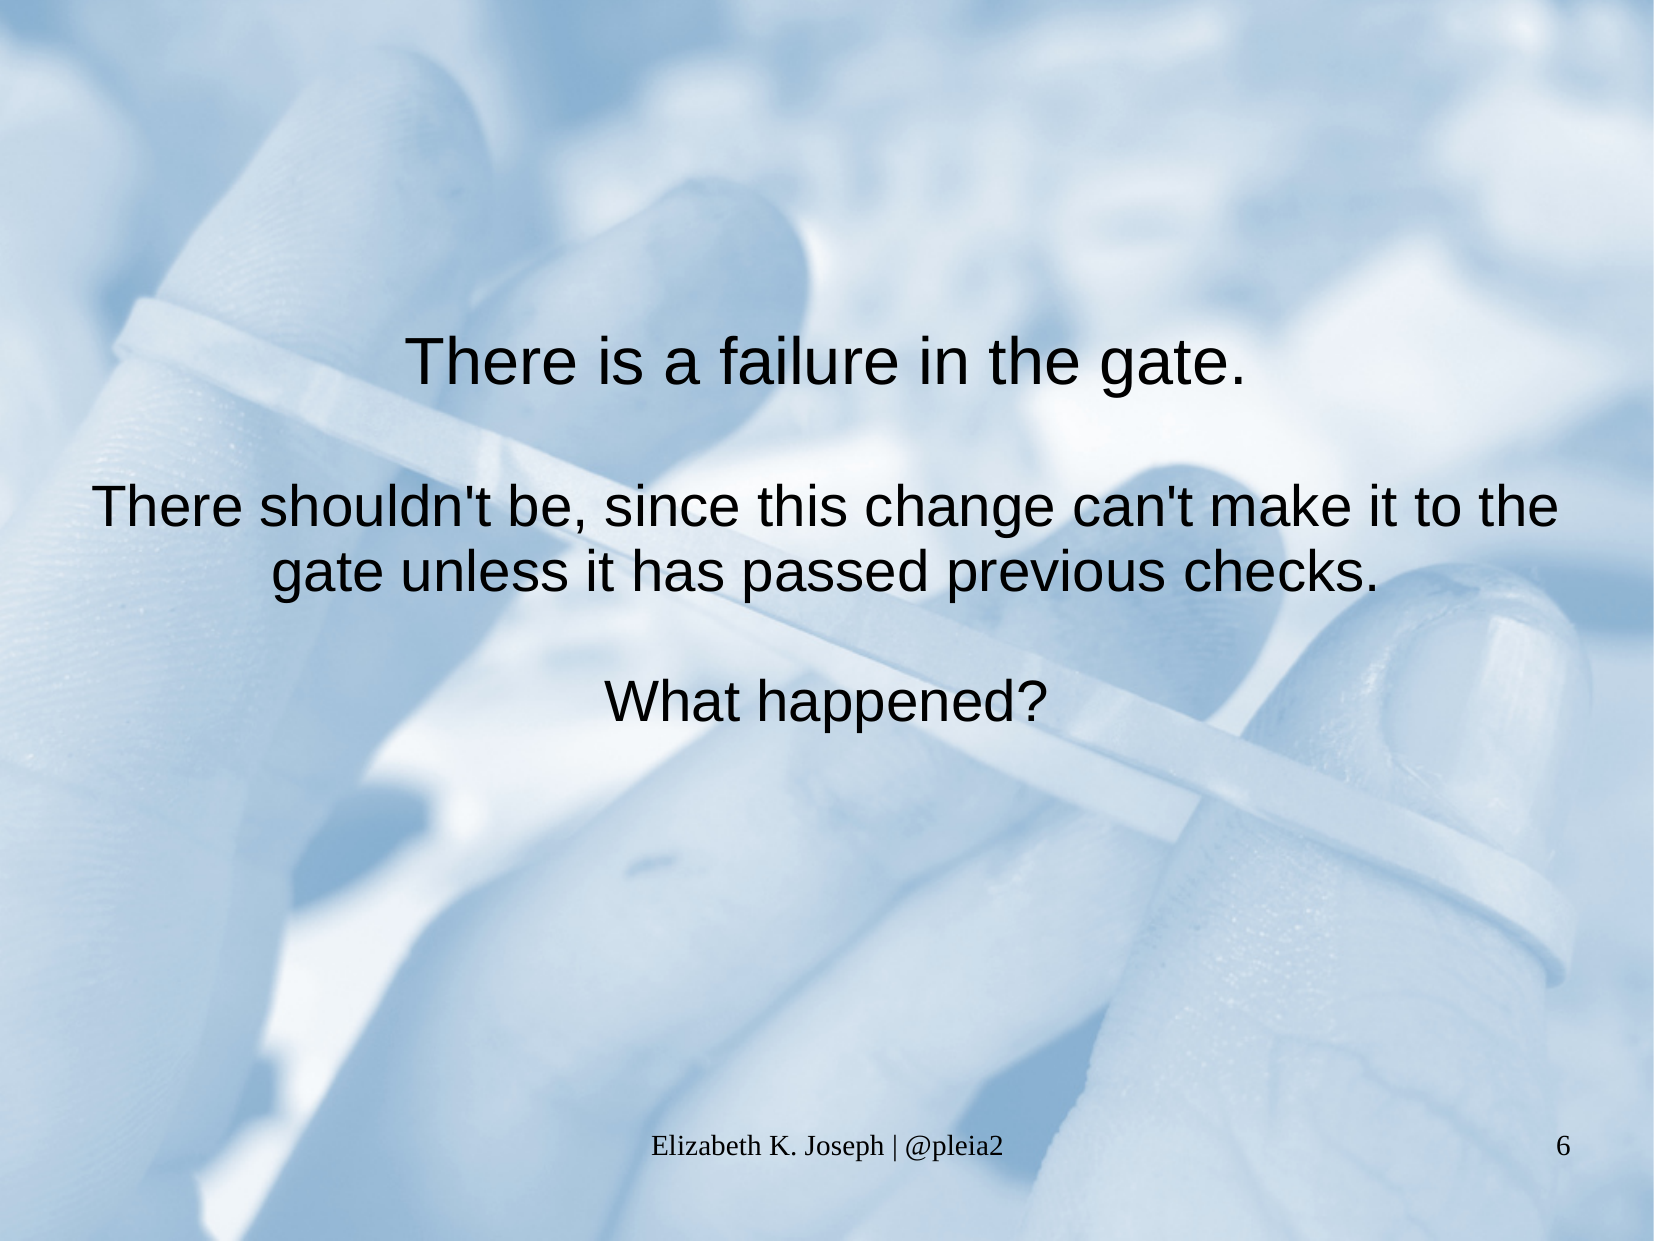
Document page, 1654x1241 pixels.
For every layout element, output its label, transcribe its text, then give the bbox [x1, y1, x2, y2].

subtitle There is a failure in the gate. There shouldn't be, since this change can't make it to the gate unless it has passed previous checks. What happened? [82, 49, 1571, 1010]
picture [0, 0, 1654, 1241]
